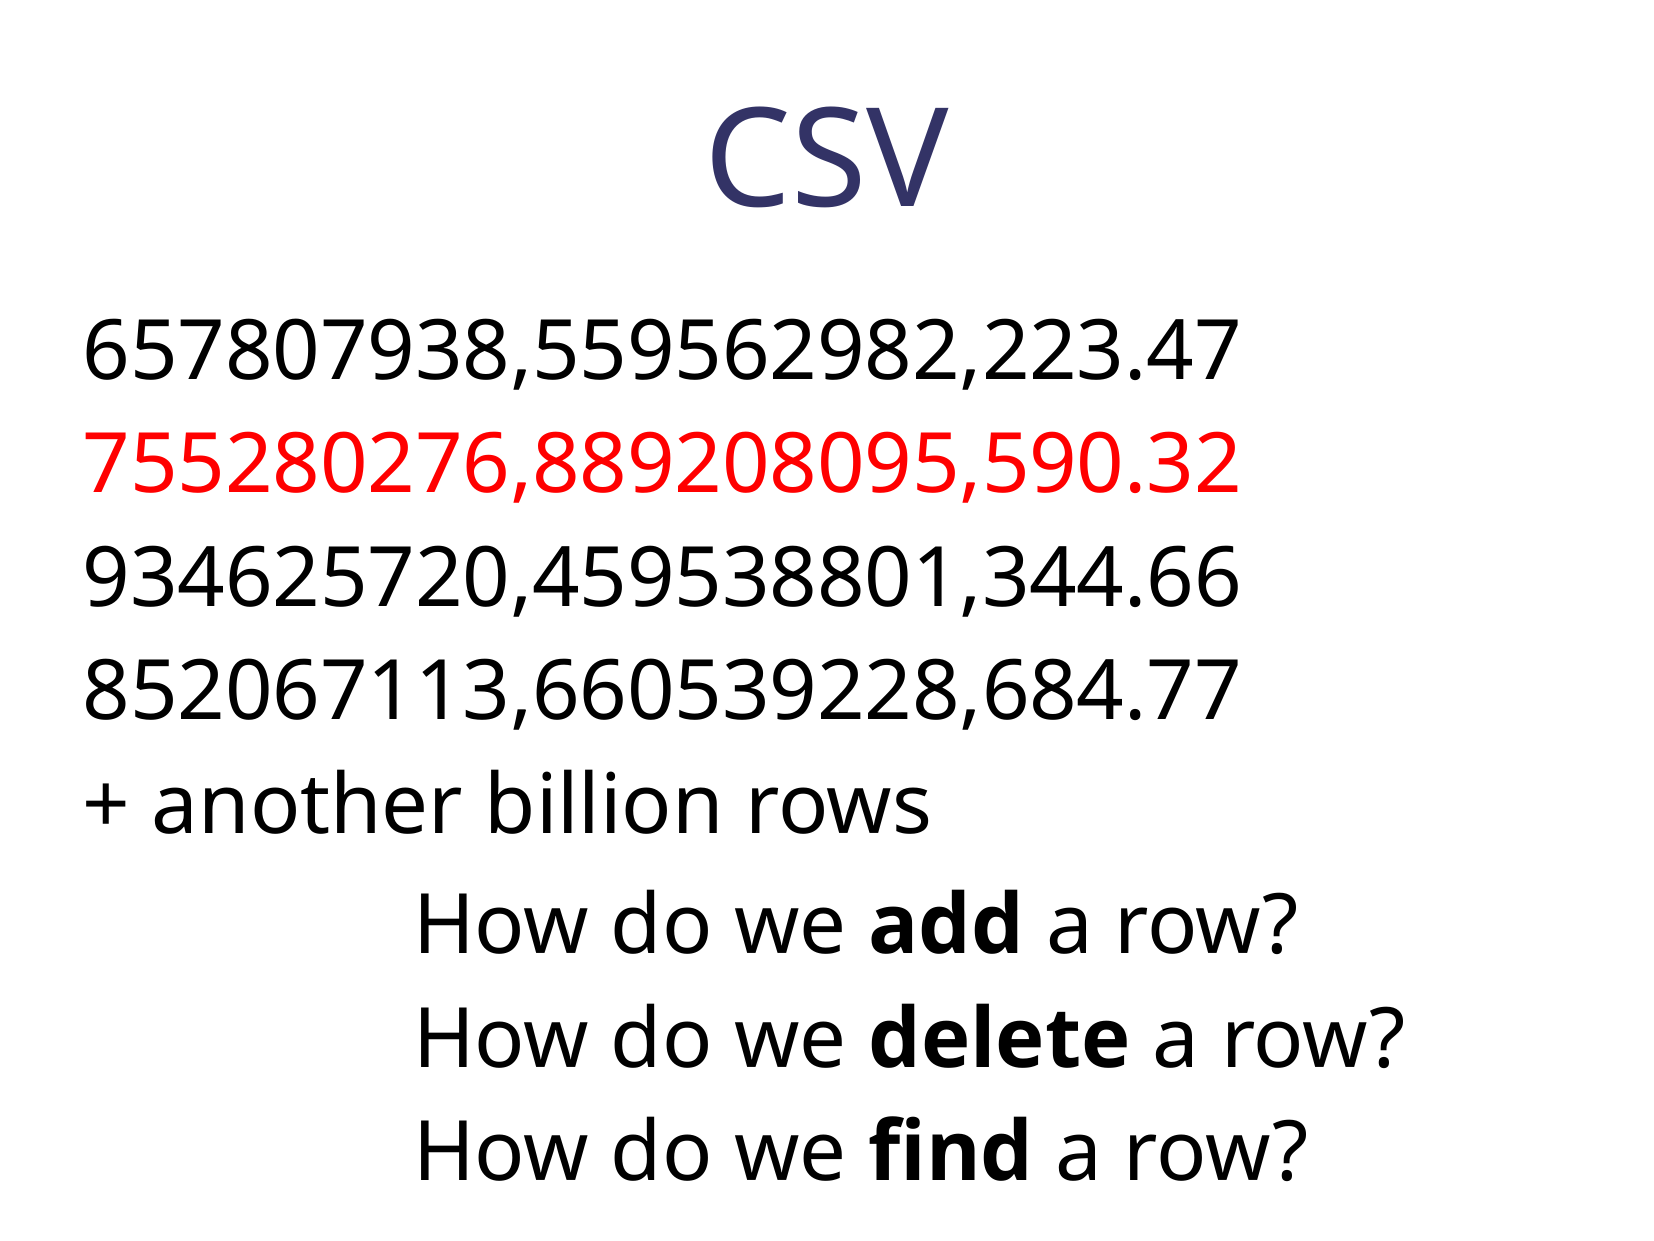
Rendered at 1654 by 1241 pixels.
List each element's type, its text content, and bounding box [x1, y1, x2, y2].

title CSV [82, 56, 1571, 250]
subtitle 657807938,559562982,223.47 755280276,889208095,590.32 934625720,459538801,344.66 852067113,660539228,684.77 + another billion rows [82, 290, 1571, 798]
text_box How do we add a row? How do we delete a row? How do we find a row? [413, 864, 1565, 1241]
